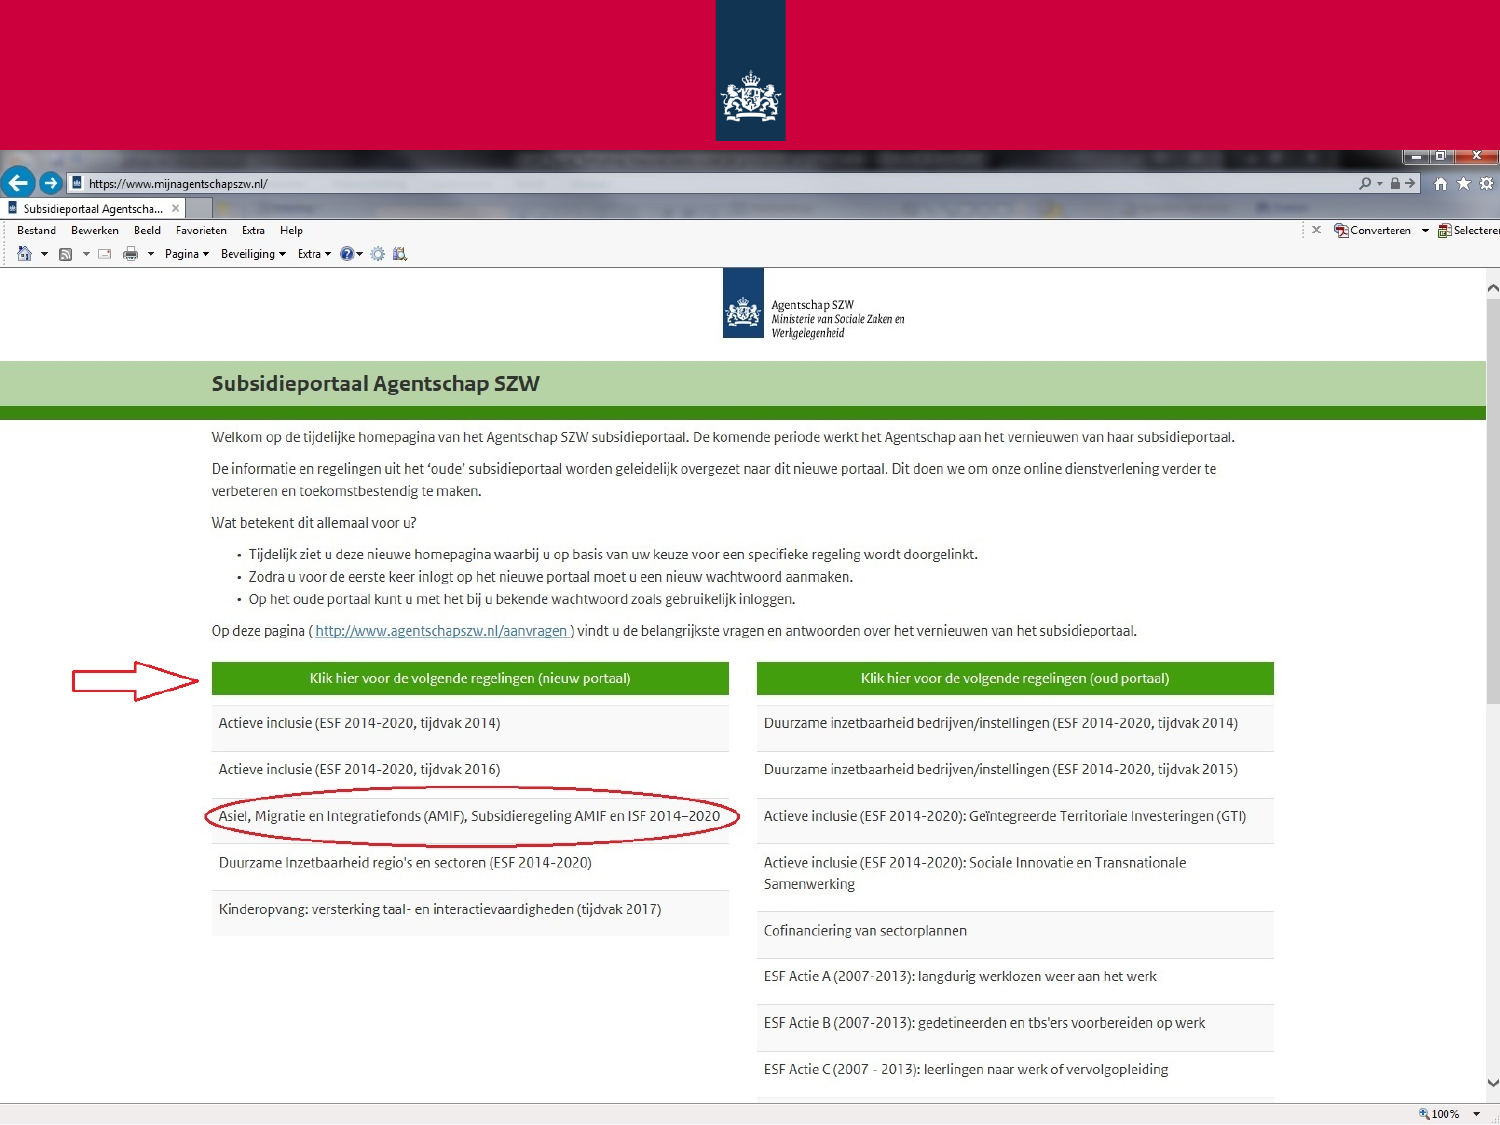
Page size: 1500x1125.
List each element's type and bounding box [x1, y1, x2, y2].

picture [0, 150, 1500, 1125]
